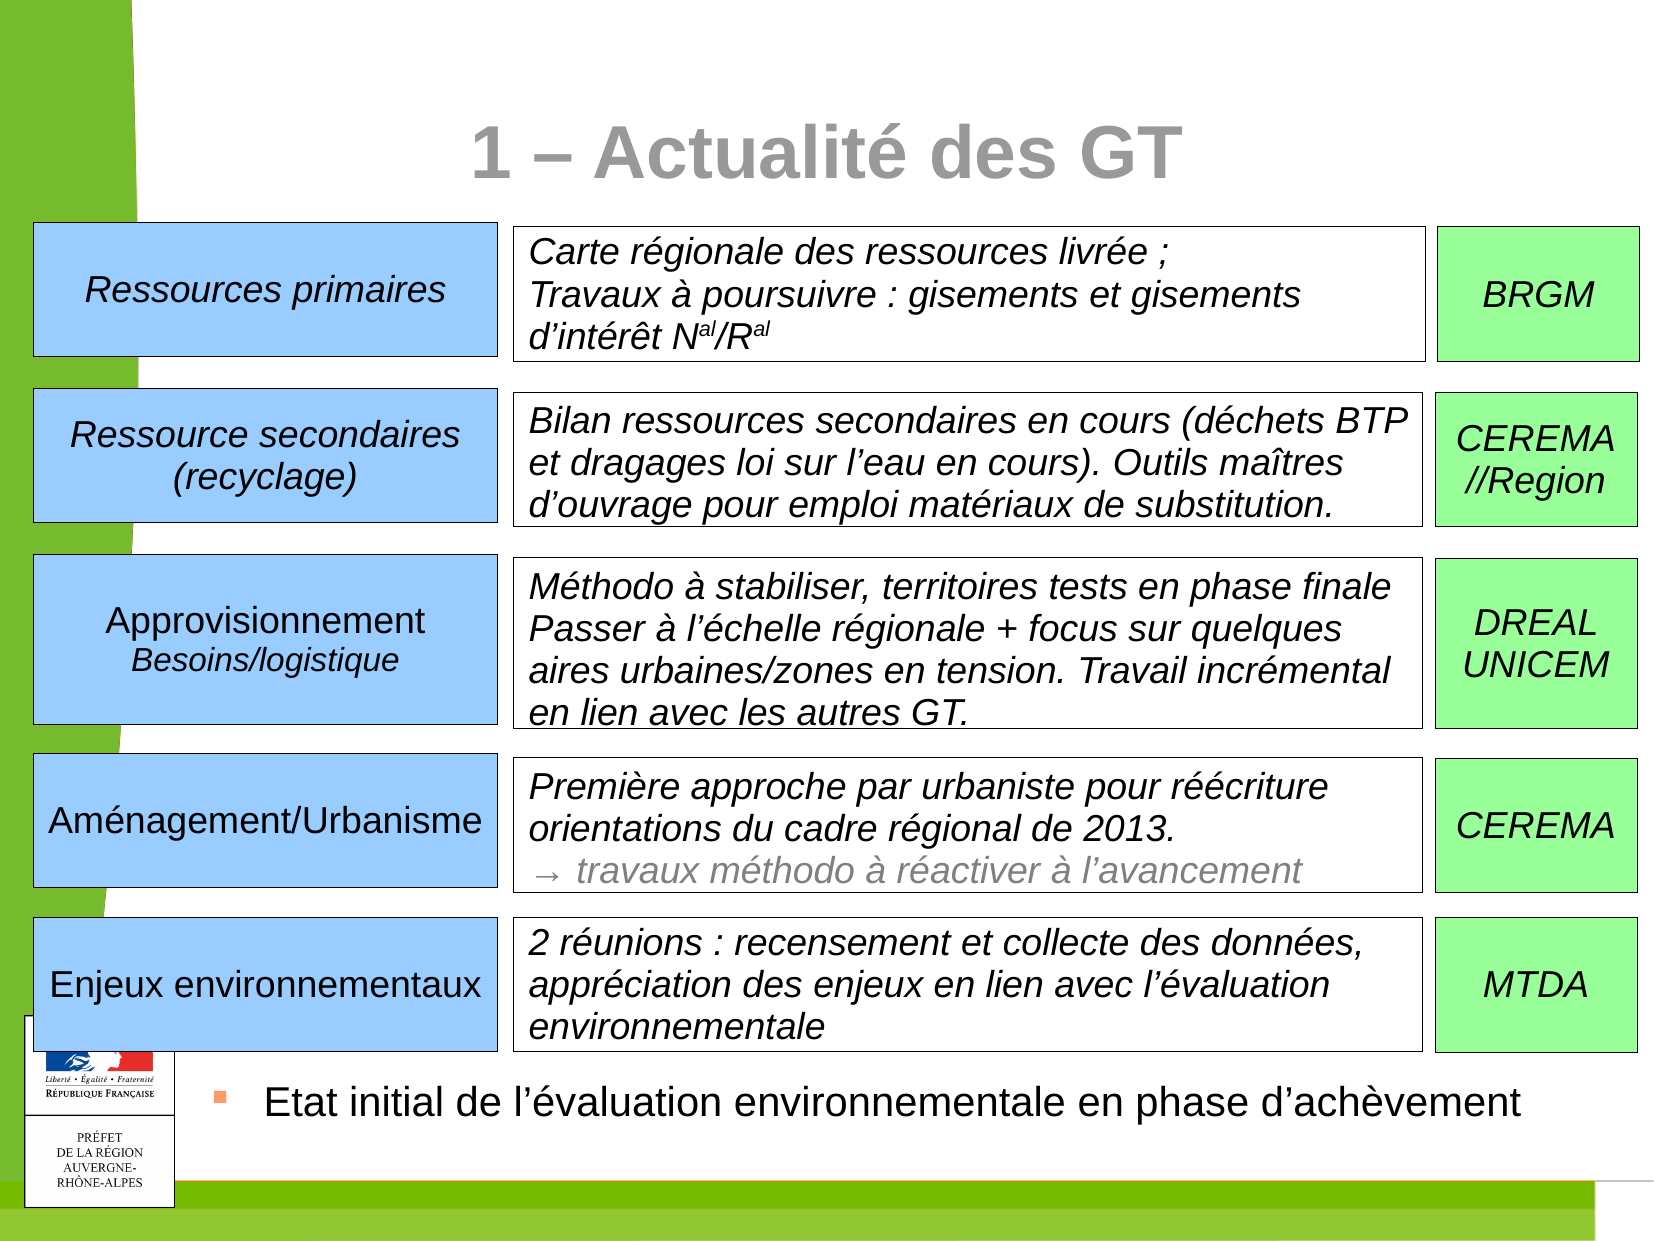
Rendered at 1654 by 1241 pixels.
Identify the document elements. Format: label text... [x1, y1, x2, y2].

text_box 2 réunions : recensement et collecte des données, appréciation des enjeux en lien avec l’évaluation environnementale [513, 917, 1423, 1052]
list Etat initial de l’évaluation environnementale en phase d’achèvement [192, 1079, 1616, 1131]
text_box Enjeux environnementaux [33, 917, 498, 1052]
text_box Ressource secondaires (recyclage) [33, 388, 498, 523]
text_box DREAL UNICEM [1435, 558, 1638, 729]
text_box CEREMA //Region [1435, 392, 1638, 527]
text_box Aménagement/Urbanisme [33, 753, 498, 888]
text_box Première approche par urbaniste pour réécriture orientations du cadre régional de 2013. → travaux méthodo à réactiver à l’avancement [513, 757, 1423, 893]
text_box Ressources primaires [33, 222, 498, 357]
text_box BRGM [1437, 226, 1640, 362]
title 1 – Actualité des GT [82, 49, 1571, 257]
text_box Méthodo à stabiliser, territoires tests en phase finale Passer à l’échelle régionale + focus sur quelques aires urbaines/zones en tension. Travail incrémental en lien avec les autres GT. [513, 557, 1423, 729]
text_box Carte régionale des ressources livrée ; Travaux à poursuivre : gisements et gisements d’intérêt Nal/Ral [513, 226, 1426, 362]
text_box Bilan ressources secondaires en cours (déchets BTP et dragages loi sur l’eau en cours). Outils maîtres d’ouvrage pour emploi matériaux de substitution. [513, 392, 1423, 527]
picture [0, 0, 1654, 1241]
text_box MTDA [1435, 917, 1638, 1053]
text_box CEREMA [1435, 758, 1638, 893]
text_box Approvisionnement Besoins/logistique [33, 554, 498, 725]
